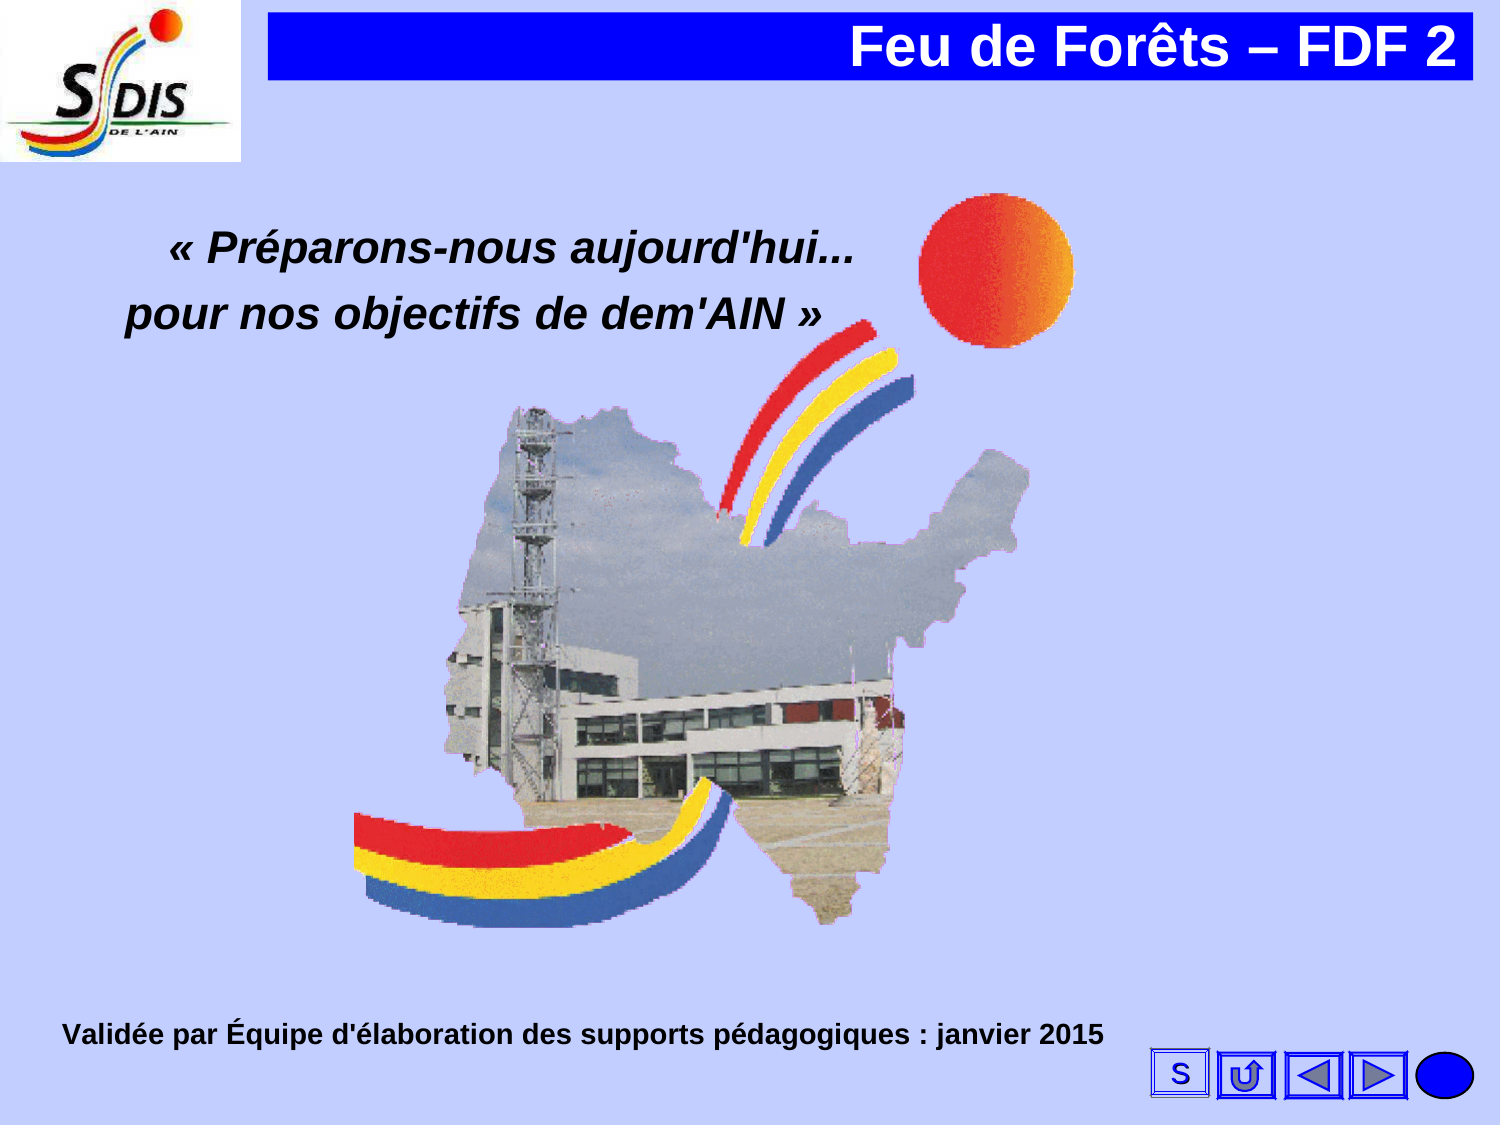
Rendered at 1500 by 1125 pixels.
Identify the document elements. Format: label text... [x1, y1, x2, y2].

text_box [1416, 1052, 1474, 1099]
text_box Feu de Forêts – FDF 2 [267, 12, 354, 81]
list « Préparons-nous aujourd'hui... pour nos objectifs de dem'AIN » [53, 214, 916, 463]
text_box Feu de Forêts – FDF 2 [1150, 12, 1474, 81]
picture [354, 0, 1150, 1125]
text_box Validée par Équipe d'élaboration des supports pédagogiques : janvier 2015 [46, 1010, 1121, 1059]
picture [0, 0, 241, 162]
